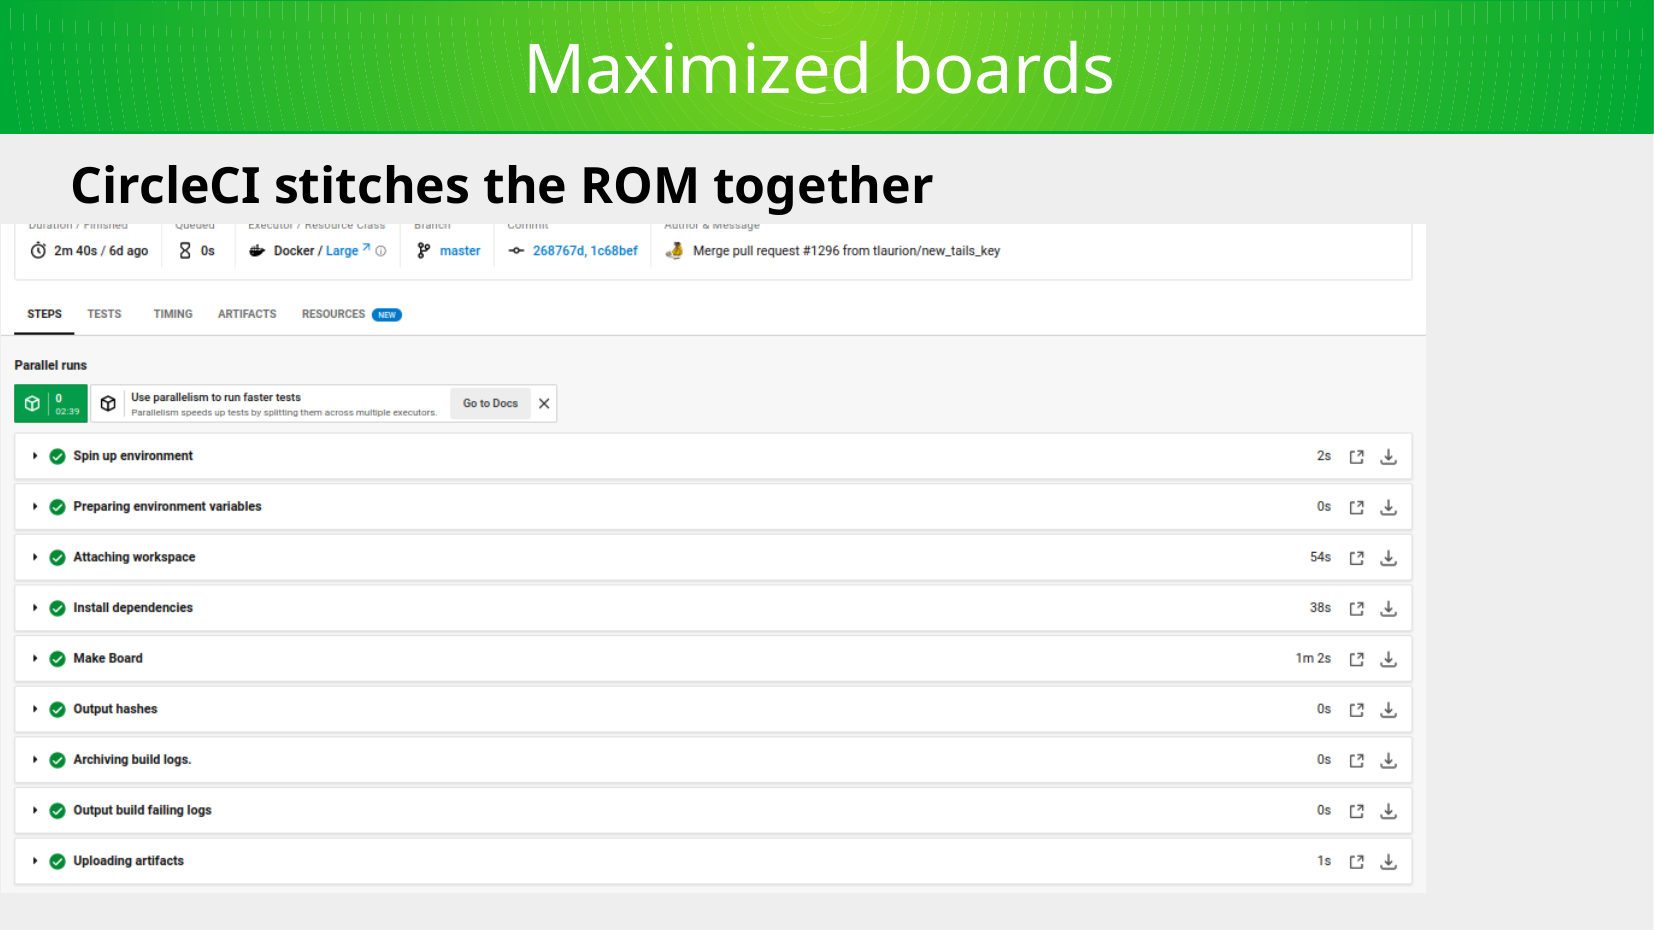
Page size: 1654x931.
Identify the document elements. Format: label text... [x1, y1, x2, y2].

picture [1, 224, 1426, 893]
list CircleCI stitches the ROM together [0, 150, 1654, 931]
title Maximized boards [73, 14, 1565, 119]
